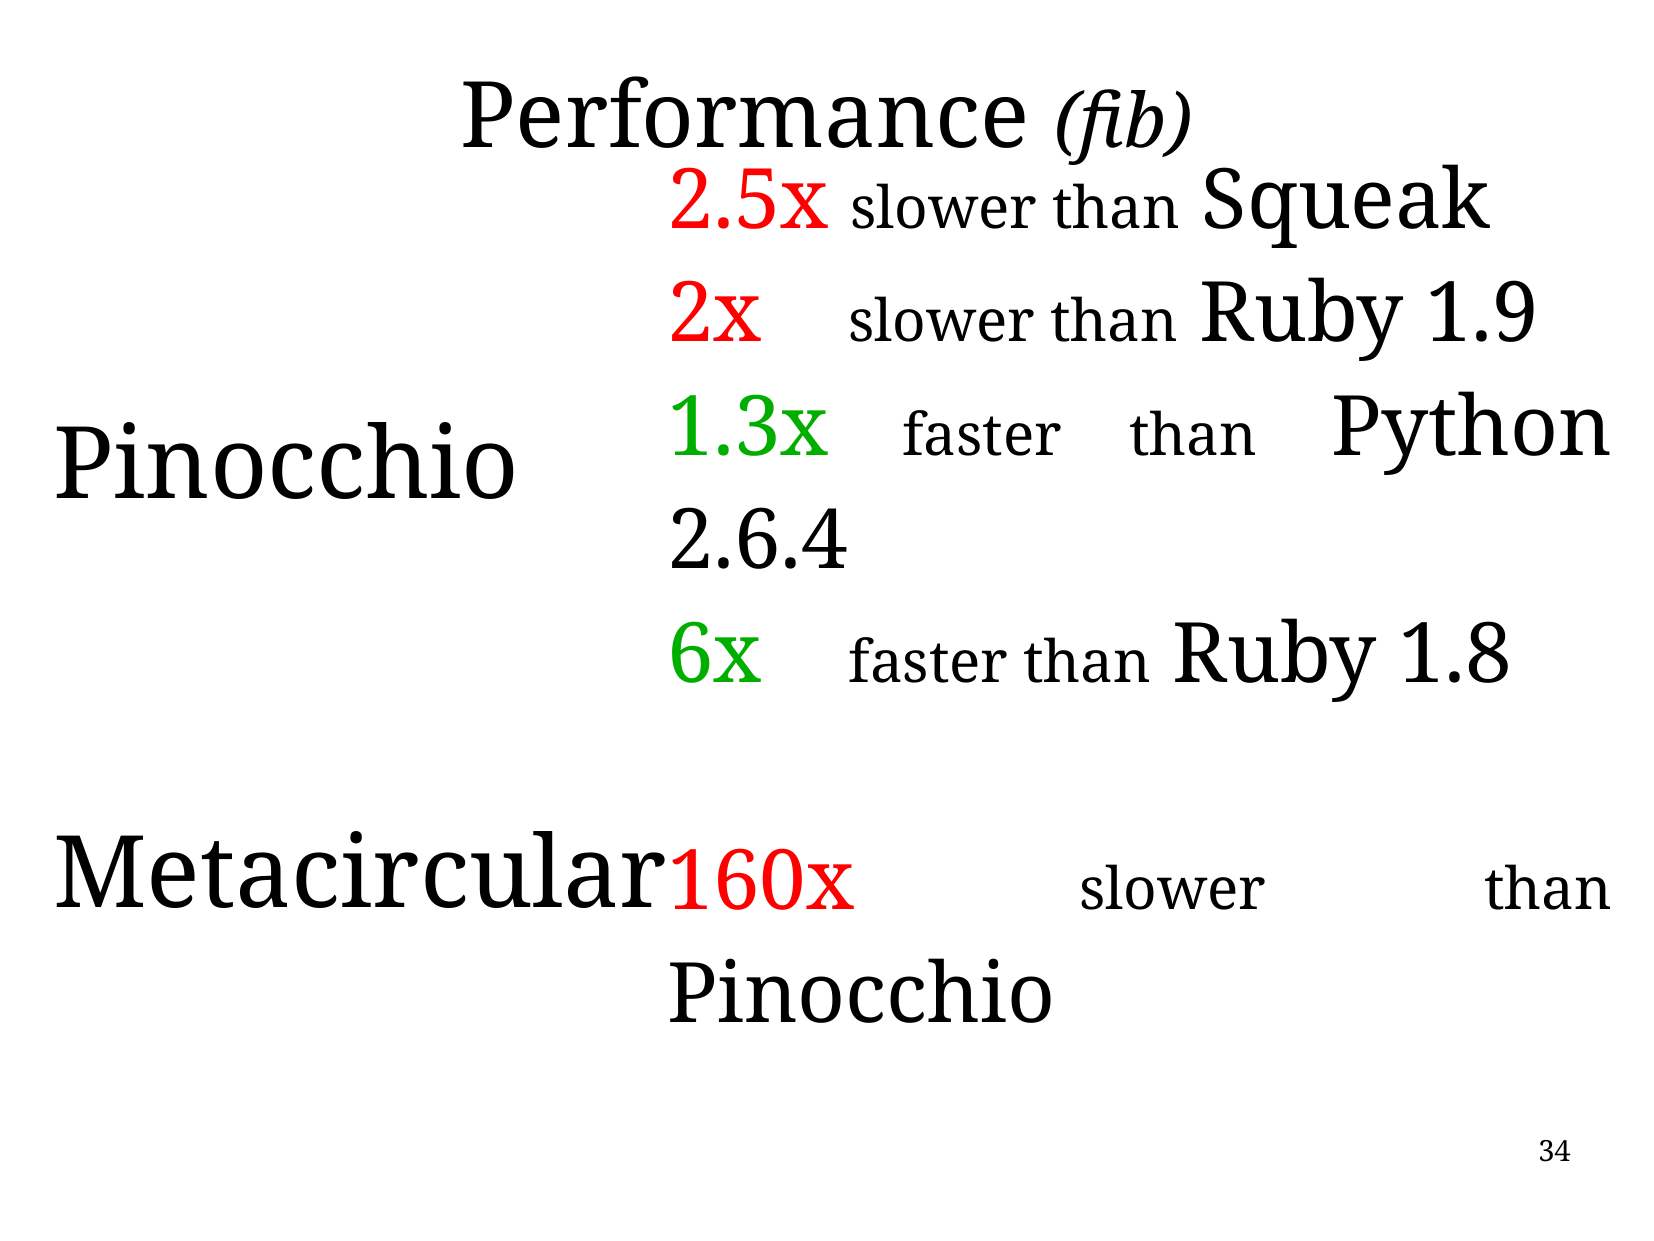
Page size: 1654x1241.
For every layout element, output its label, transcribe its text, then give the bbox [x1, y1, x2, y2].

subtitle Pinocchio Metacircular [53, 262, 721, 1066]
text_box 2.5x slower than Squeak 2x slower than Ruby 1.9 1.3x faster than Python 2.6.4 6x faster than Ruby 1.8 160x slower than Pinocchio [667, 191, 1613, 995]
title Performance (fib) [82, 8, 1571, 216]
